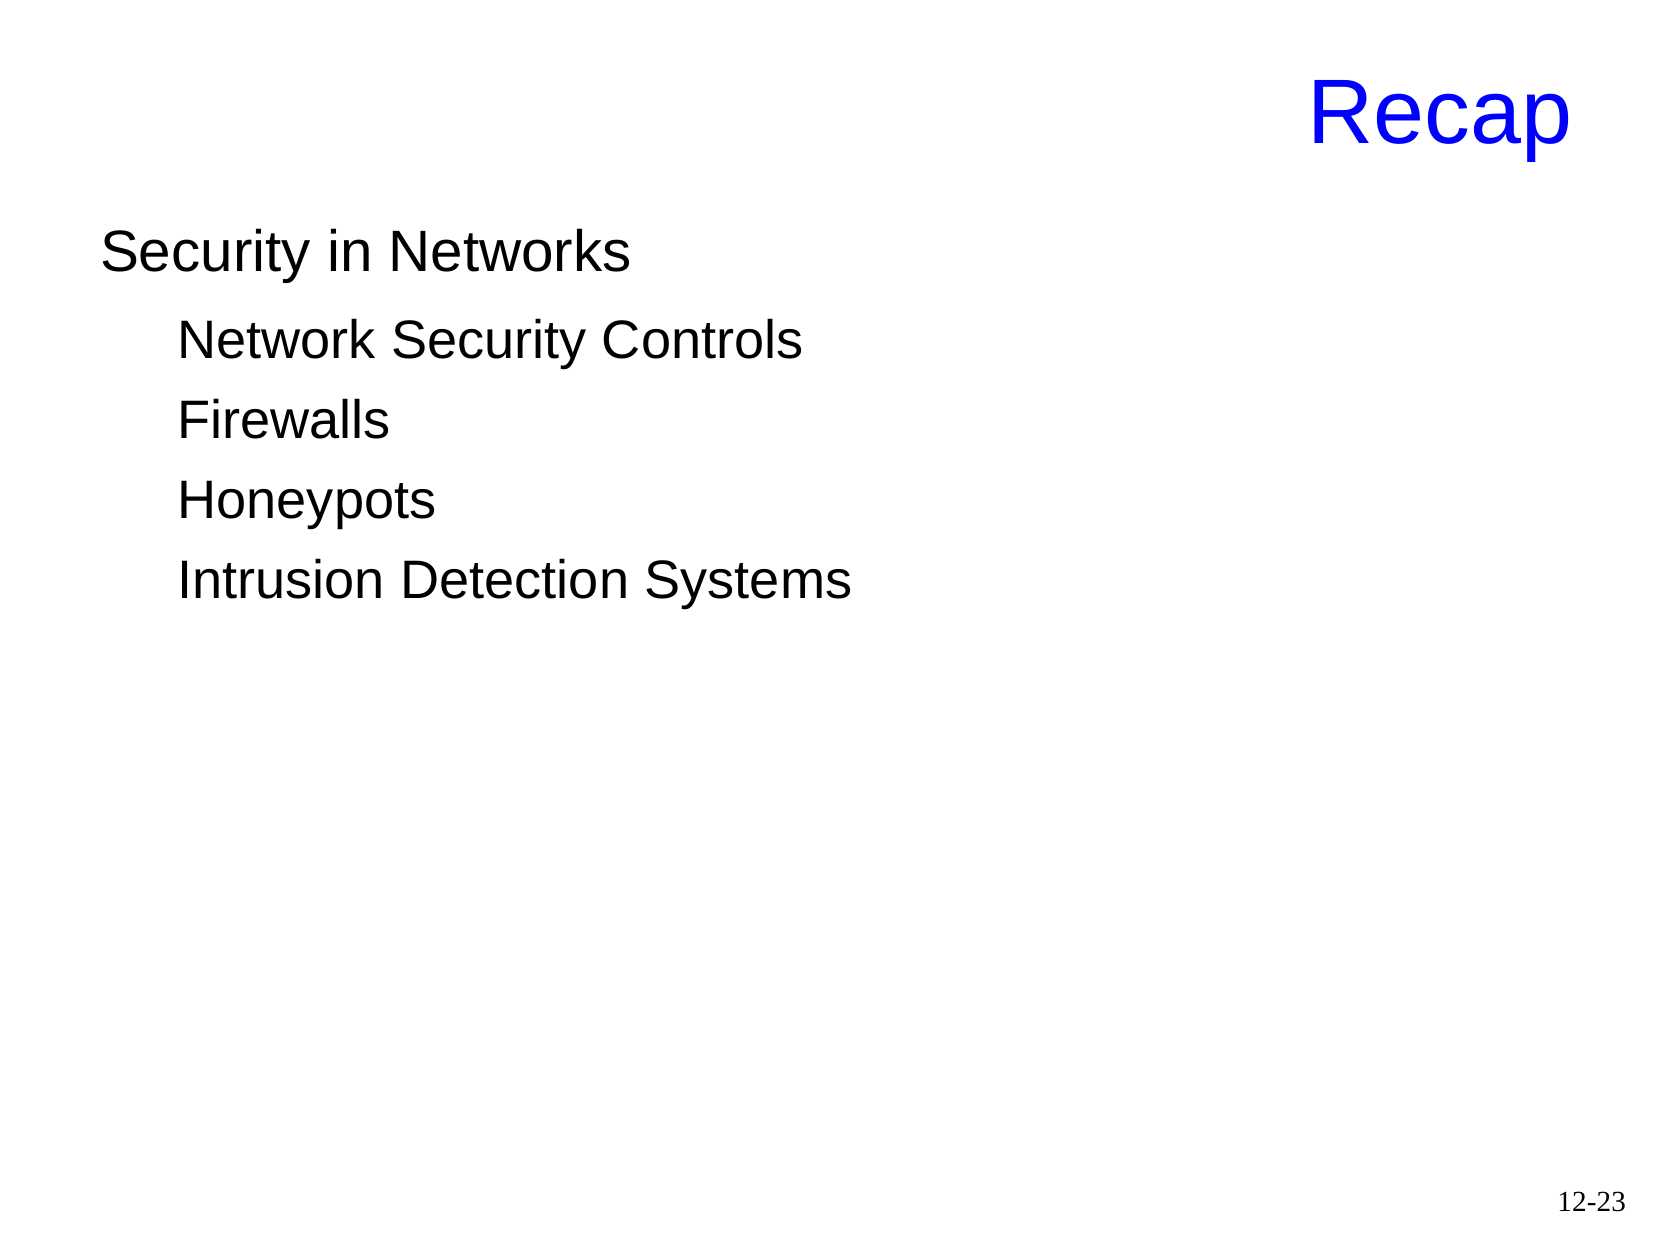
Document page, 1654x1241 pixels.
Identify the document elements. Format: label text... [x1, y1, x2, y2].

list Security in Networks Network Security Controls Firewalls Honeypots Intrusion Detection Systems [82, 223, 1571, 1141]
title Recap [84, 18, 1573, 211]
